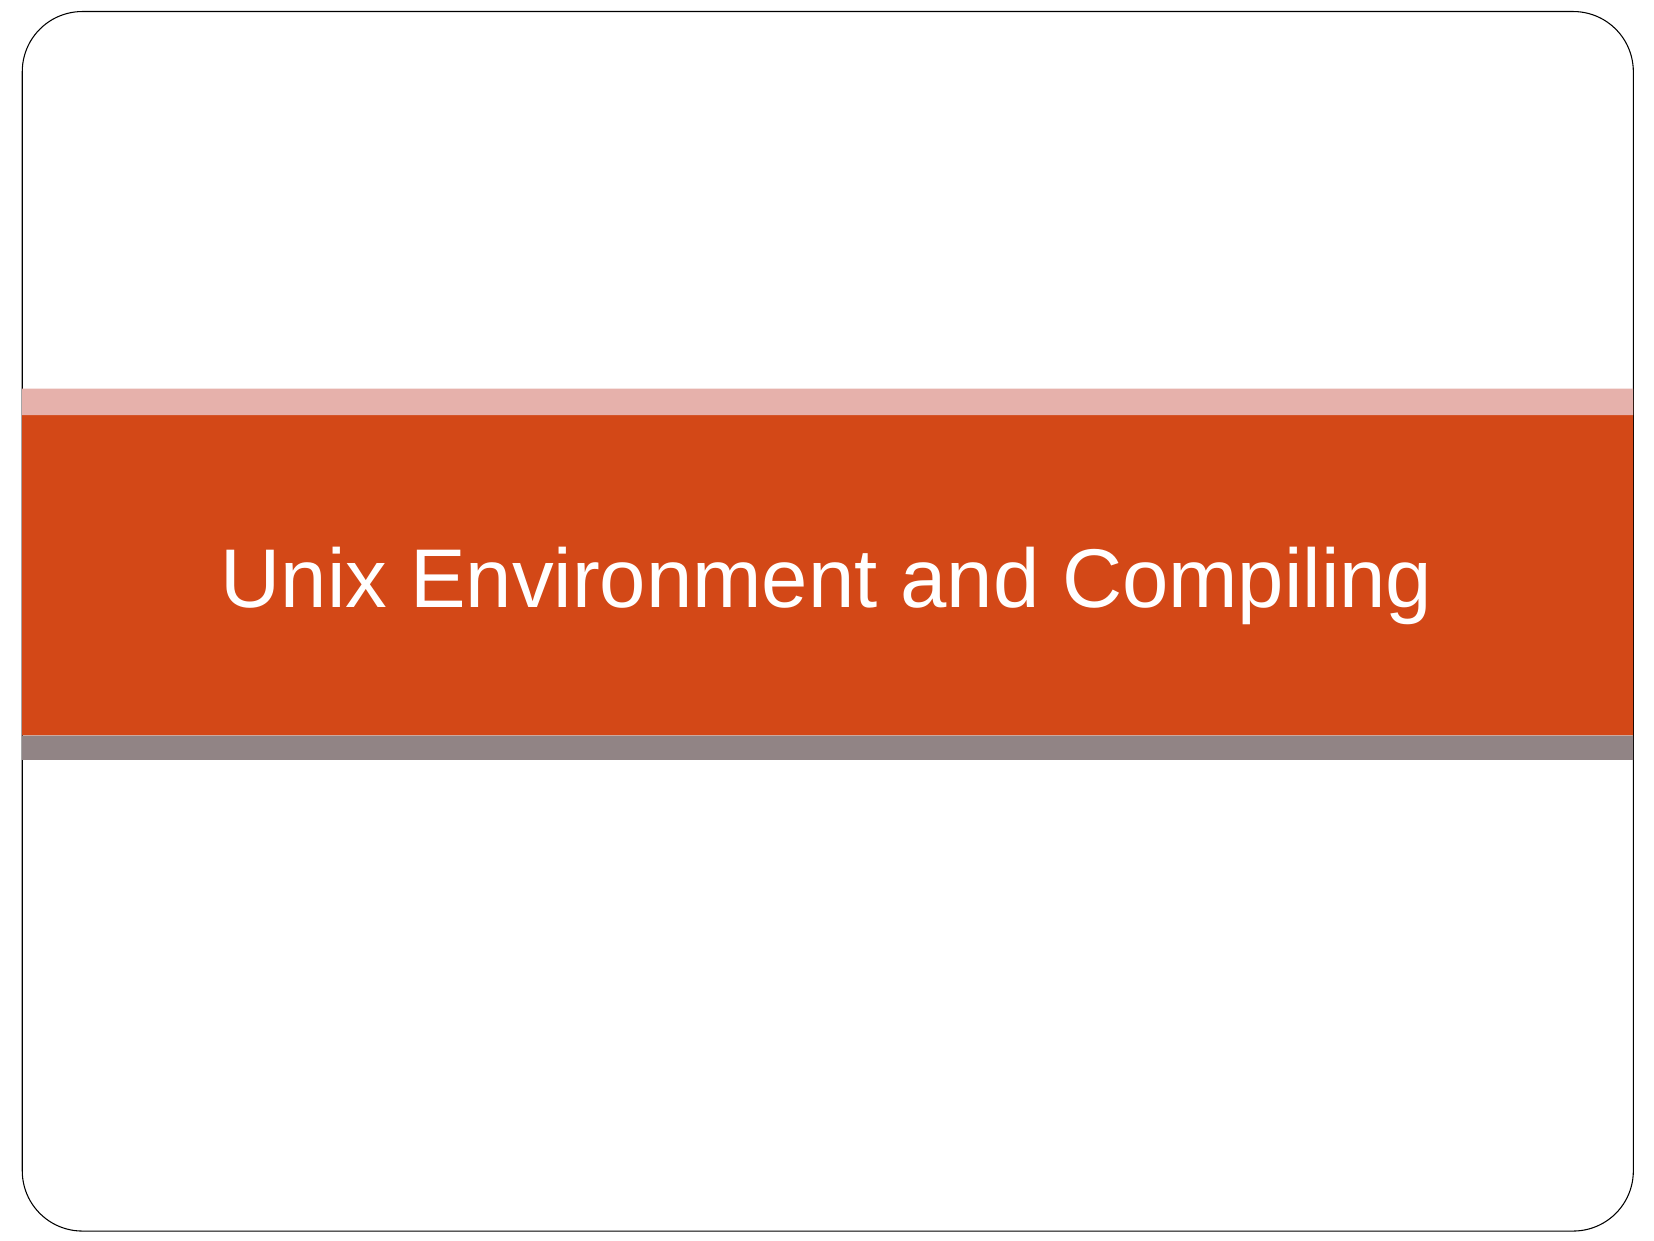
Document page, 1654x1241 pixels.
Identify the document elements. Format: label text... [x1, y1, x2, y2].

text_box [22, 388, 82, 760]
text_box [1571, 388, 1634, 760]
subtitle Unix Environment and Compiling [82, 56, 1571, 1102]
